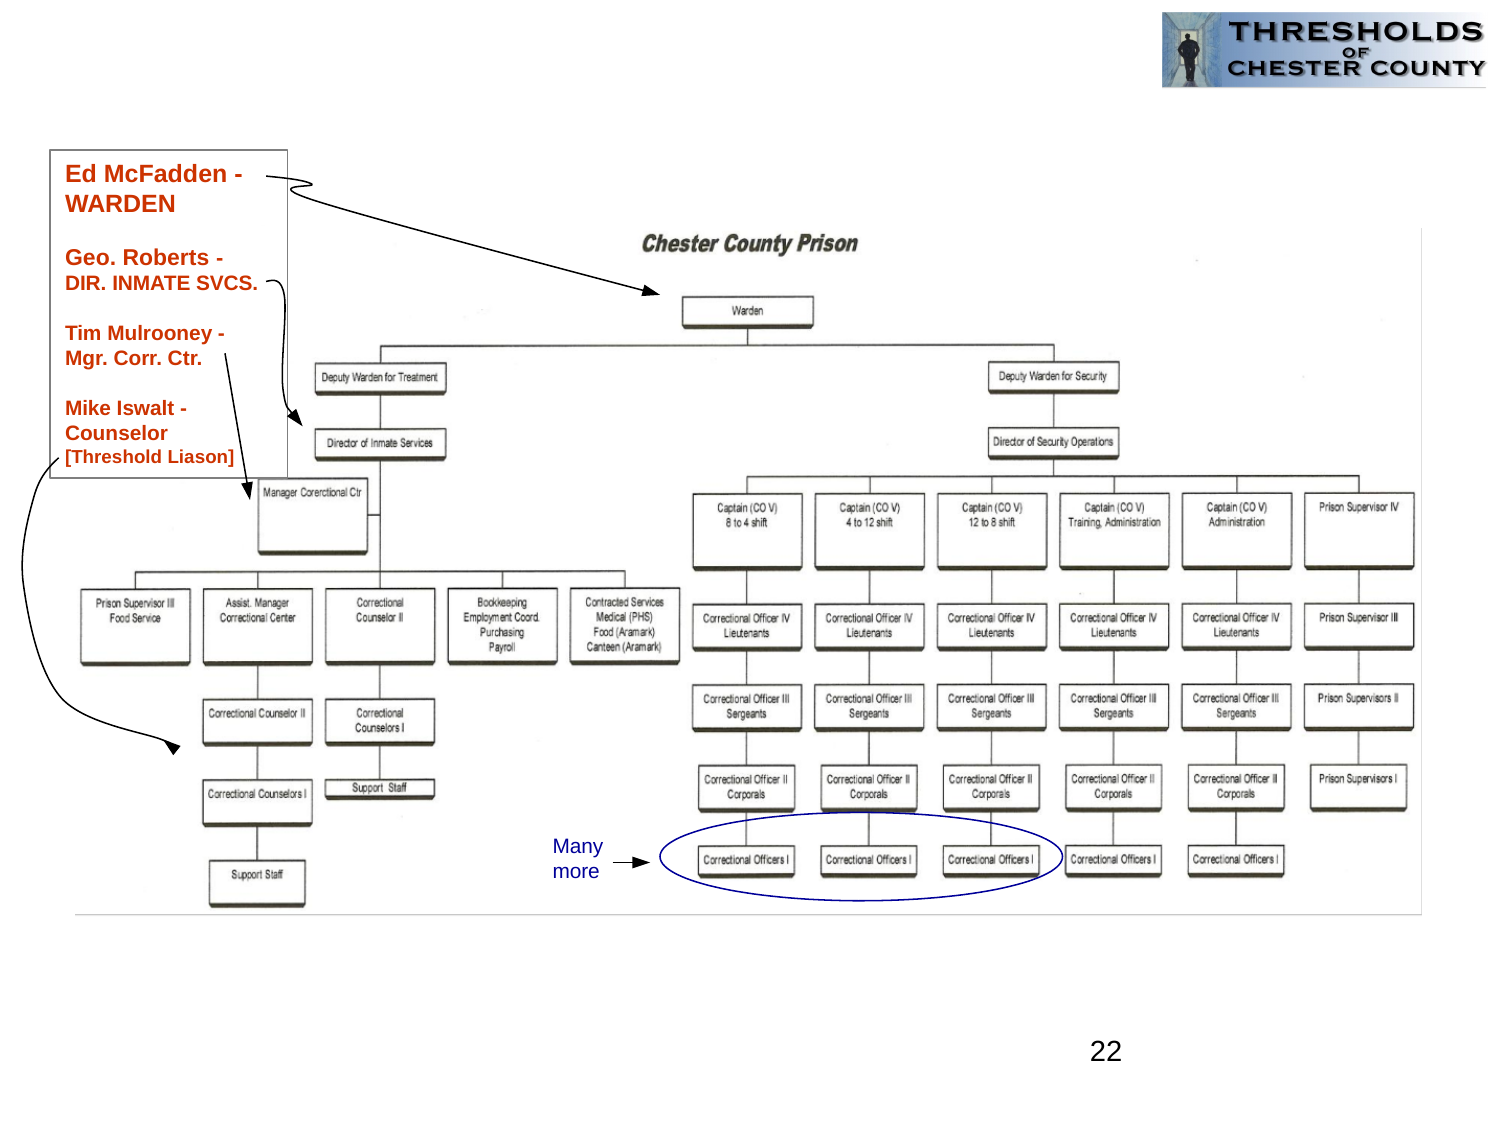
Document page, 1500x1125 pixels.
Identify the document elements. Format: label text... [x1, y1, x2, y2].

text_box Ed McFadden - WARDEN Geo. Roberts - DIR. INMATE SVCS. Tim Mulrooney - Mgr. Corr. Ctr. Mike Iswalt - Counselor [Threshold Liason] [50, 149, 288, 479]
picture [75, 224, 1422, 914]
text_box 22 [1074, 1025, 1388, 1101]
text_box Many more [537, 825, 638, 891]
